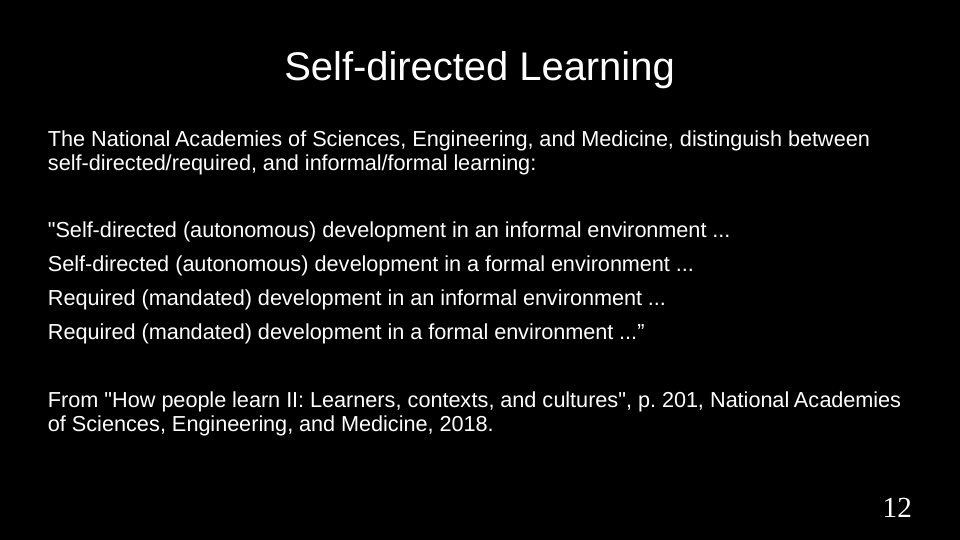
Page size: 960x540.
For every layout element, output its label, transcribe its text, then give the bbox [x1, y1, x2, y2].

list The National Academies of Sciences, Engineering, and Medicine, distinguish between self-directed/required, and informal/formal learning: "Self-directed (autonomous) development in an informal environment ... Self-directed (autonomous) development in a formal environment ... Required (mandated) development in an informal environment ... Required (mandated) development in a formal environment ...” From "How people learn II: Learners, contexts, and cultures", p. 201, National Academies of Sciences, Engineering, and Medicine, 2018. [47, 126, 912, 440]
title Self-directed Learning [47, 21, 912, 112]
